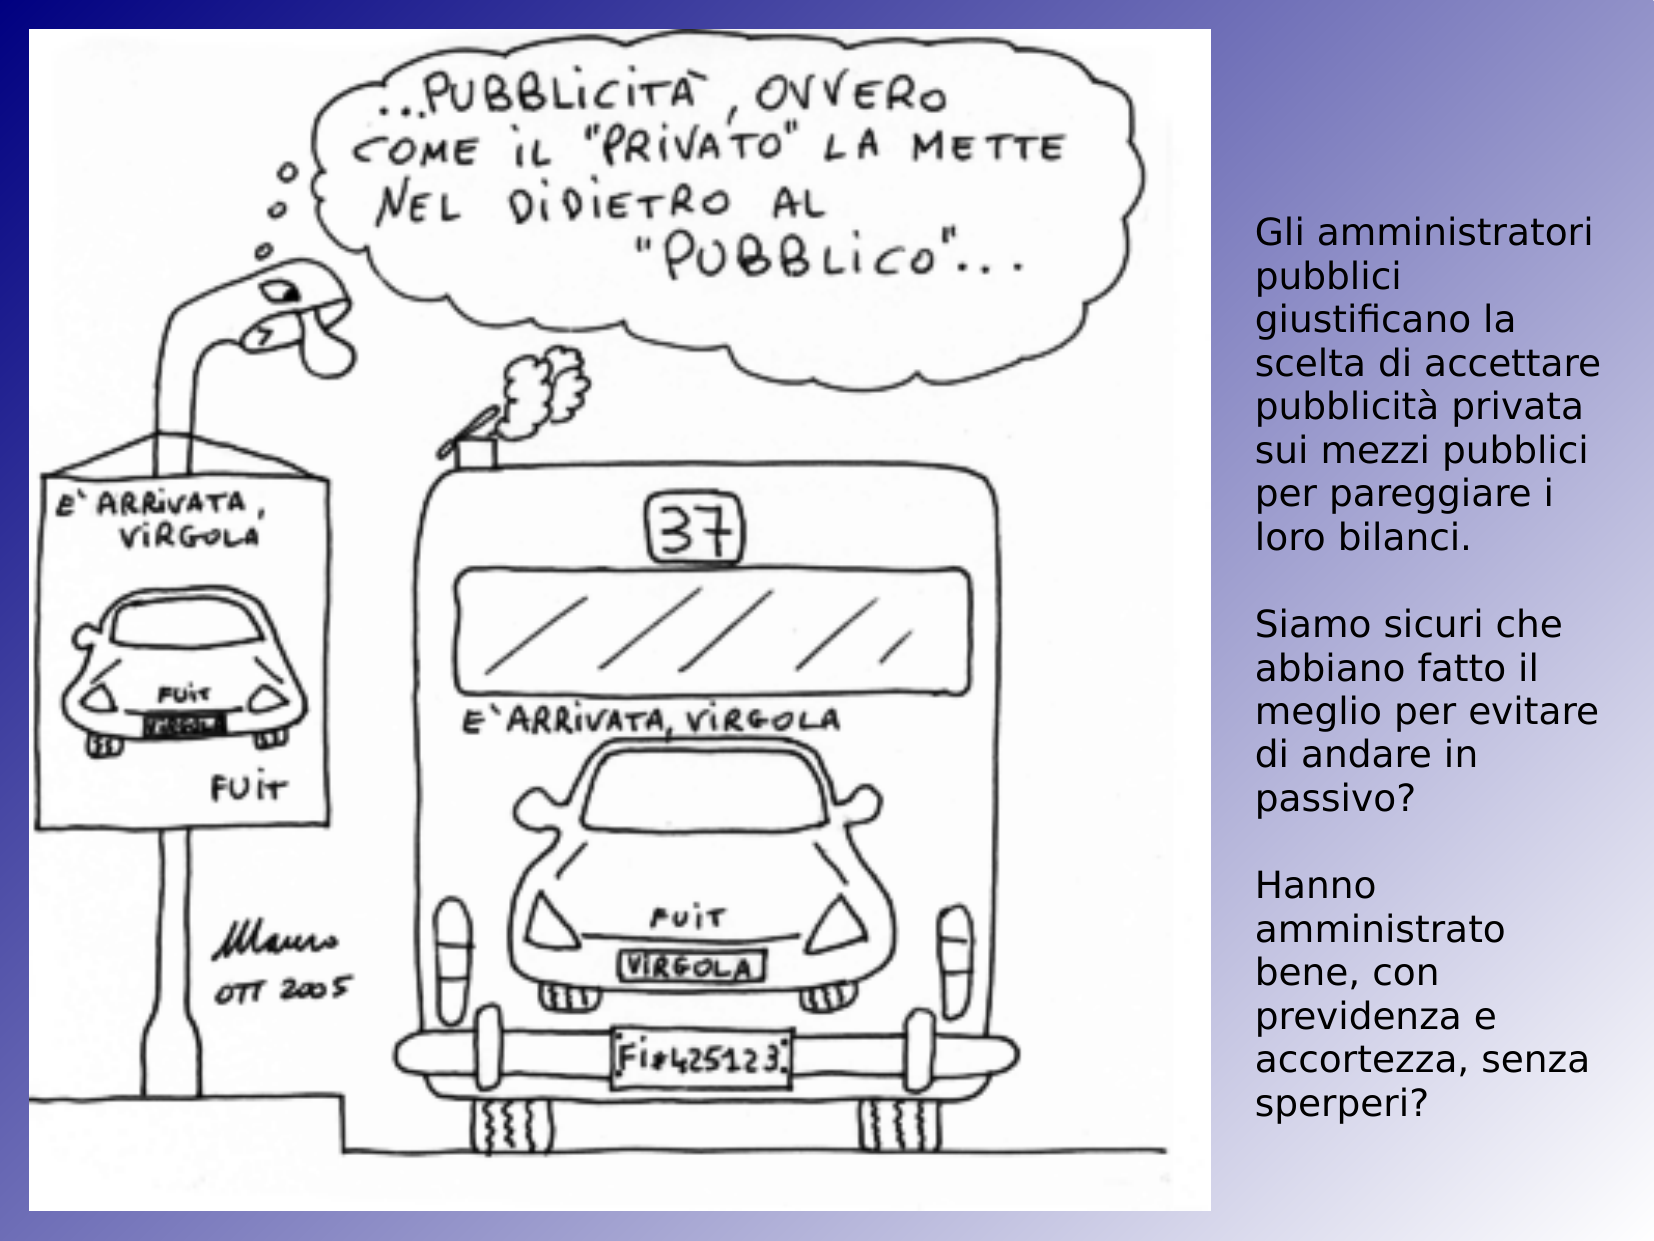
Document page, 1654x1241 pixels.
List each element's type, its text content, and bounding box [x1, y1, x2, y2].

picture [29, 29, 1211, 1211]
text_box Gli amministratori pubblici giustificano la scelta di accettare pubblicità privata sui mezzi pubblici per pareggiare i loro bilanci. Siamo sicuri che abbiano fatto il meglio per evitare di andare in passivo? Hanno amministrato bene, con previdenza e accortezza, senza sperperi? [1240, 29, 1625, 1211]
